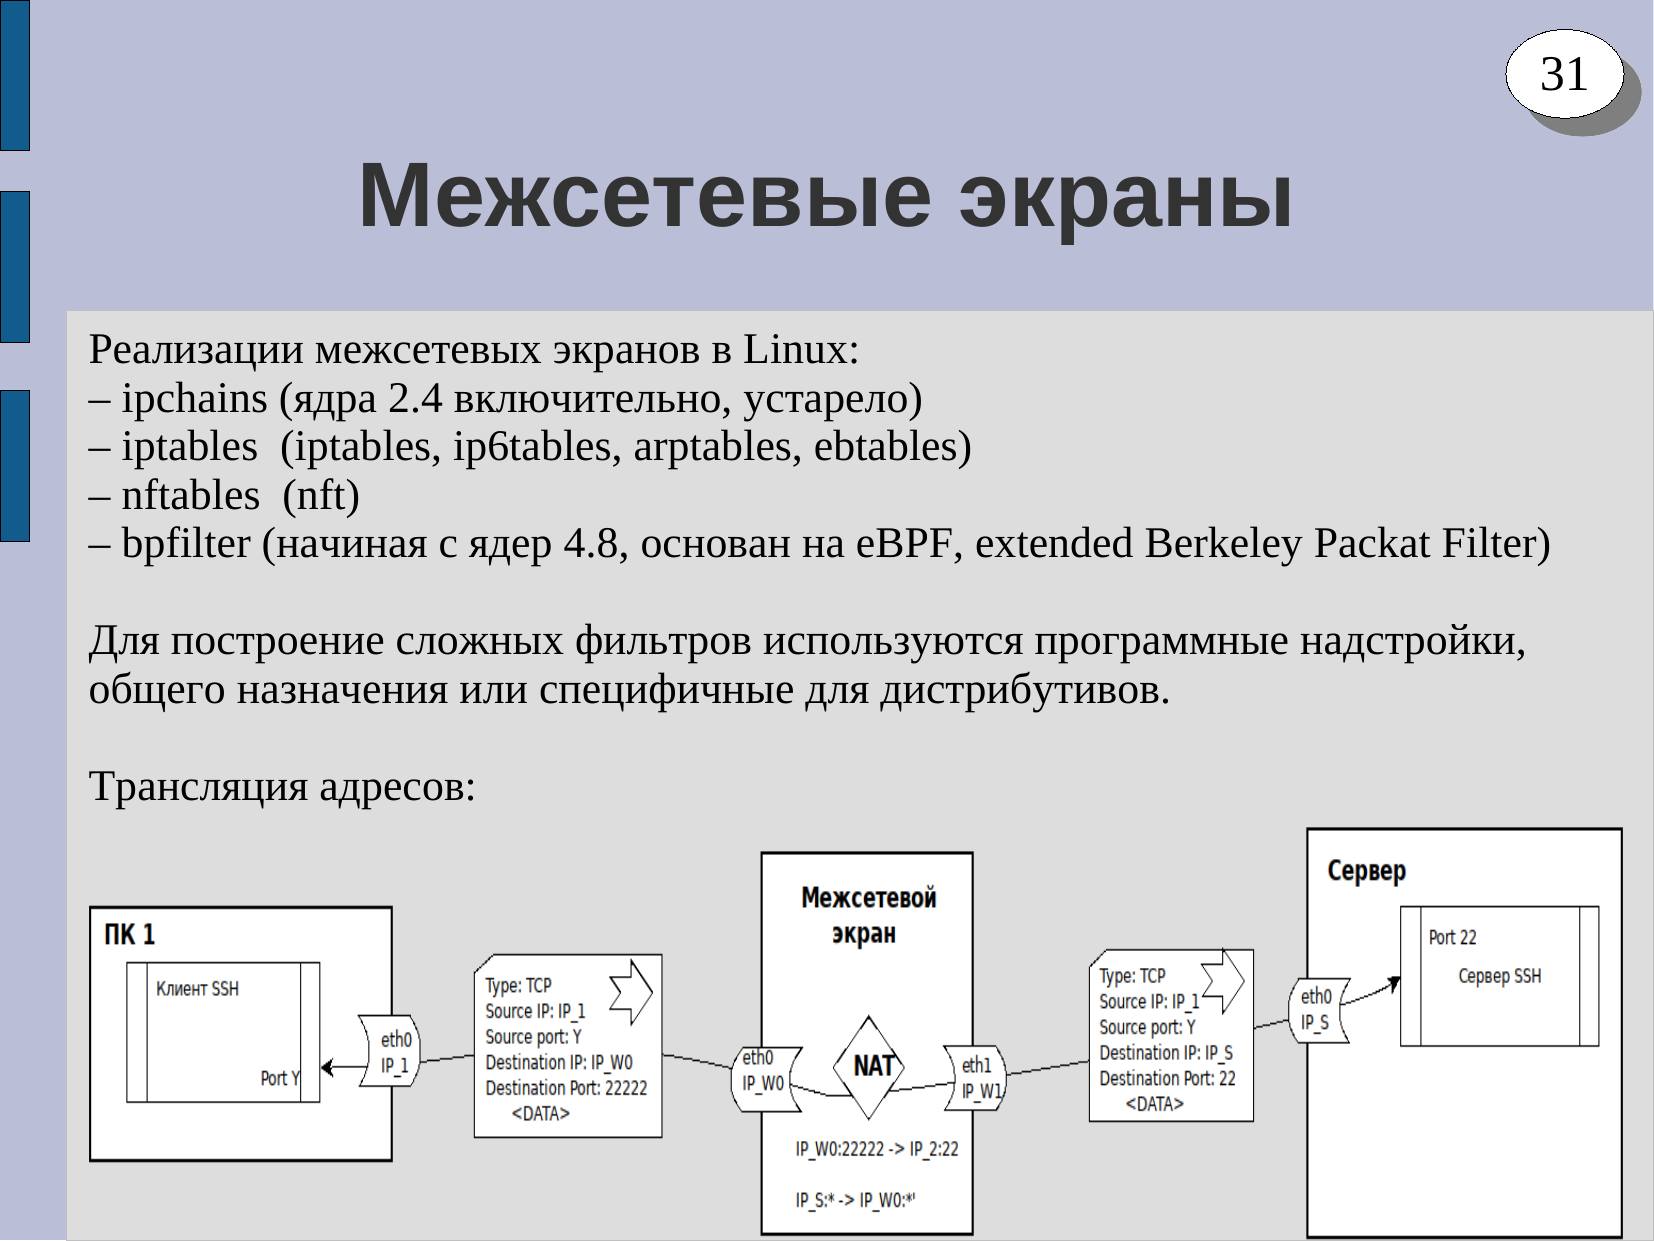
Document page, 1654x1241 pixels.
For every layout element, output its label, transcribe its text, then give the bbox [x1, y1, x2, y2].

text_box Реализации межсетевых экранов в Linux: – ipchains (ядра 2.4 включительно, устарело) – iptables (iptables, ip6tables, arptables, ebtables) – nftables (nft) – bpfilter (начиная с ядер 4.8, основан на eBPF, extended Berkeley Packat Filter) Для построение сложных фильтров используются программные надстройки, общего назначения или специфичные для дистрибутивов. Трансляция адресов: [88, 324, 1565, 826]
picture [88, 826, 1624, 1241]
text_box 31 [1505, 29, 1625, 119]
title Межсетевые экраны [121, 91, 1534, 299]
